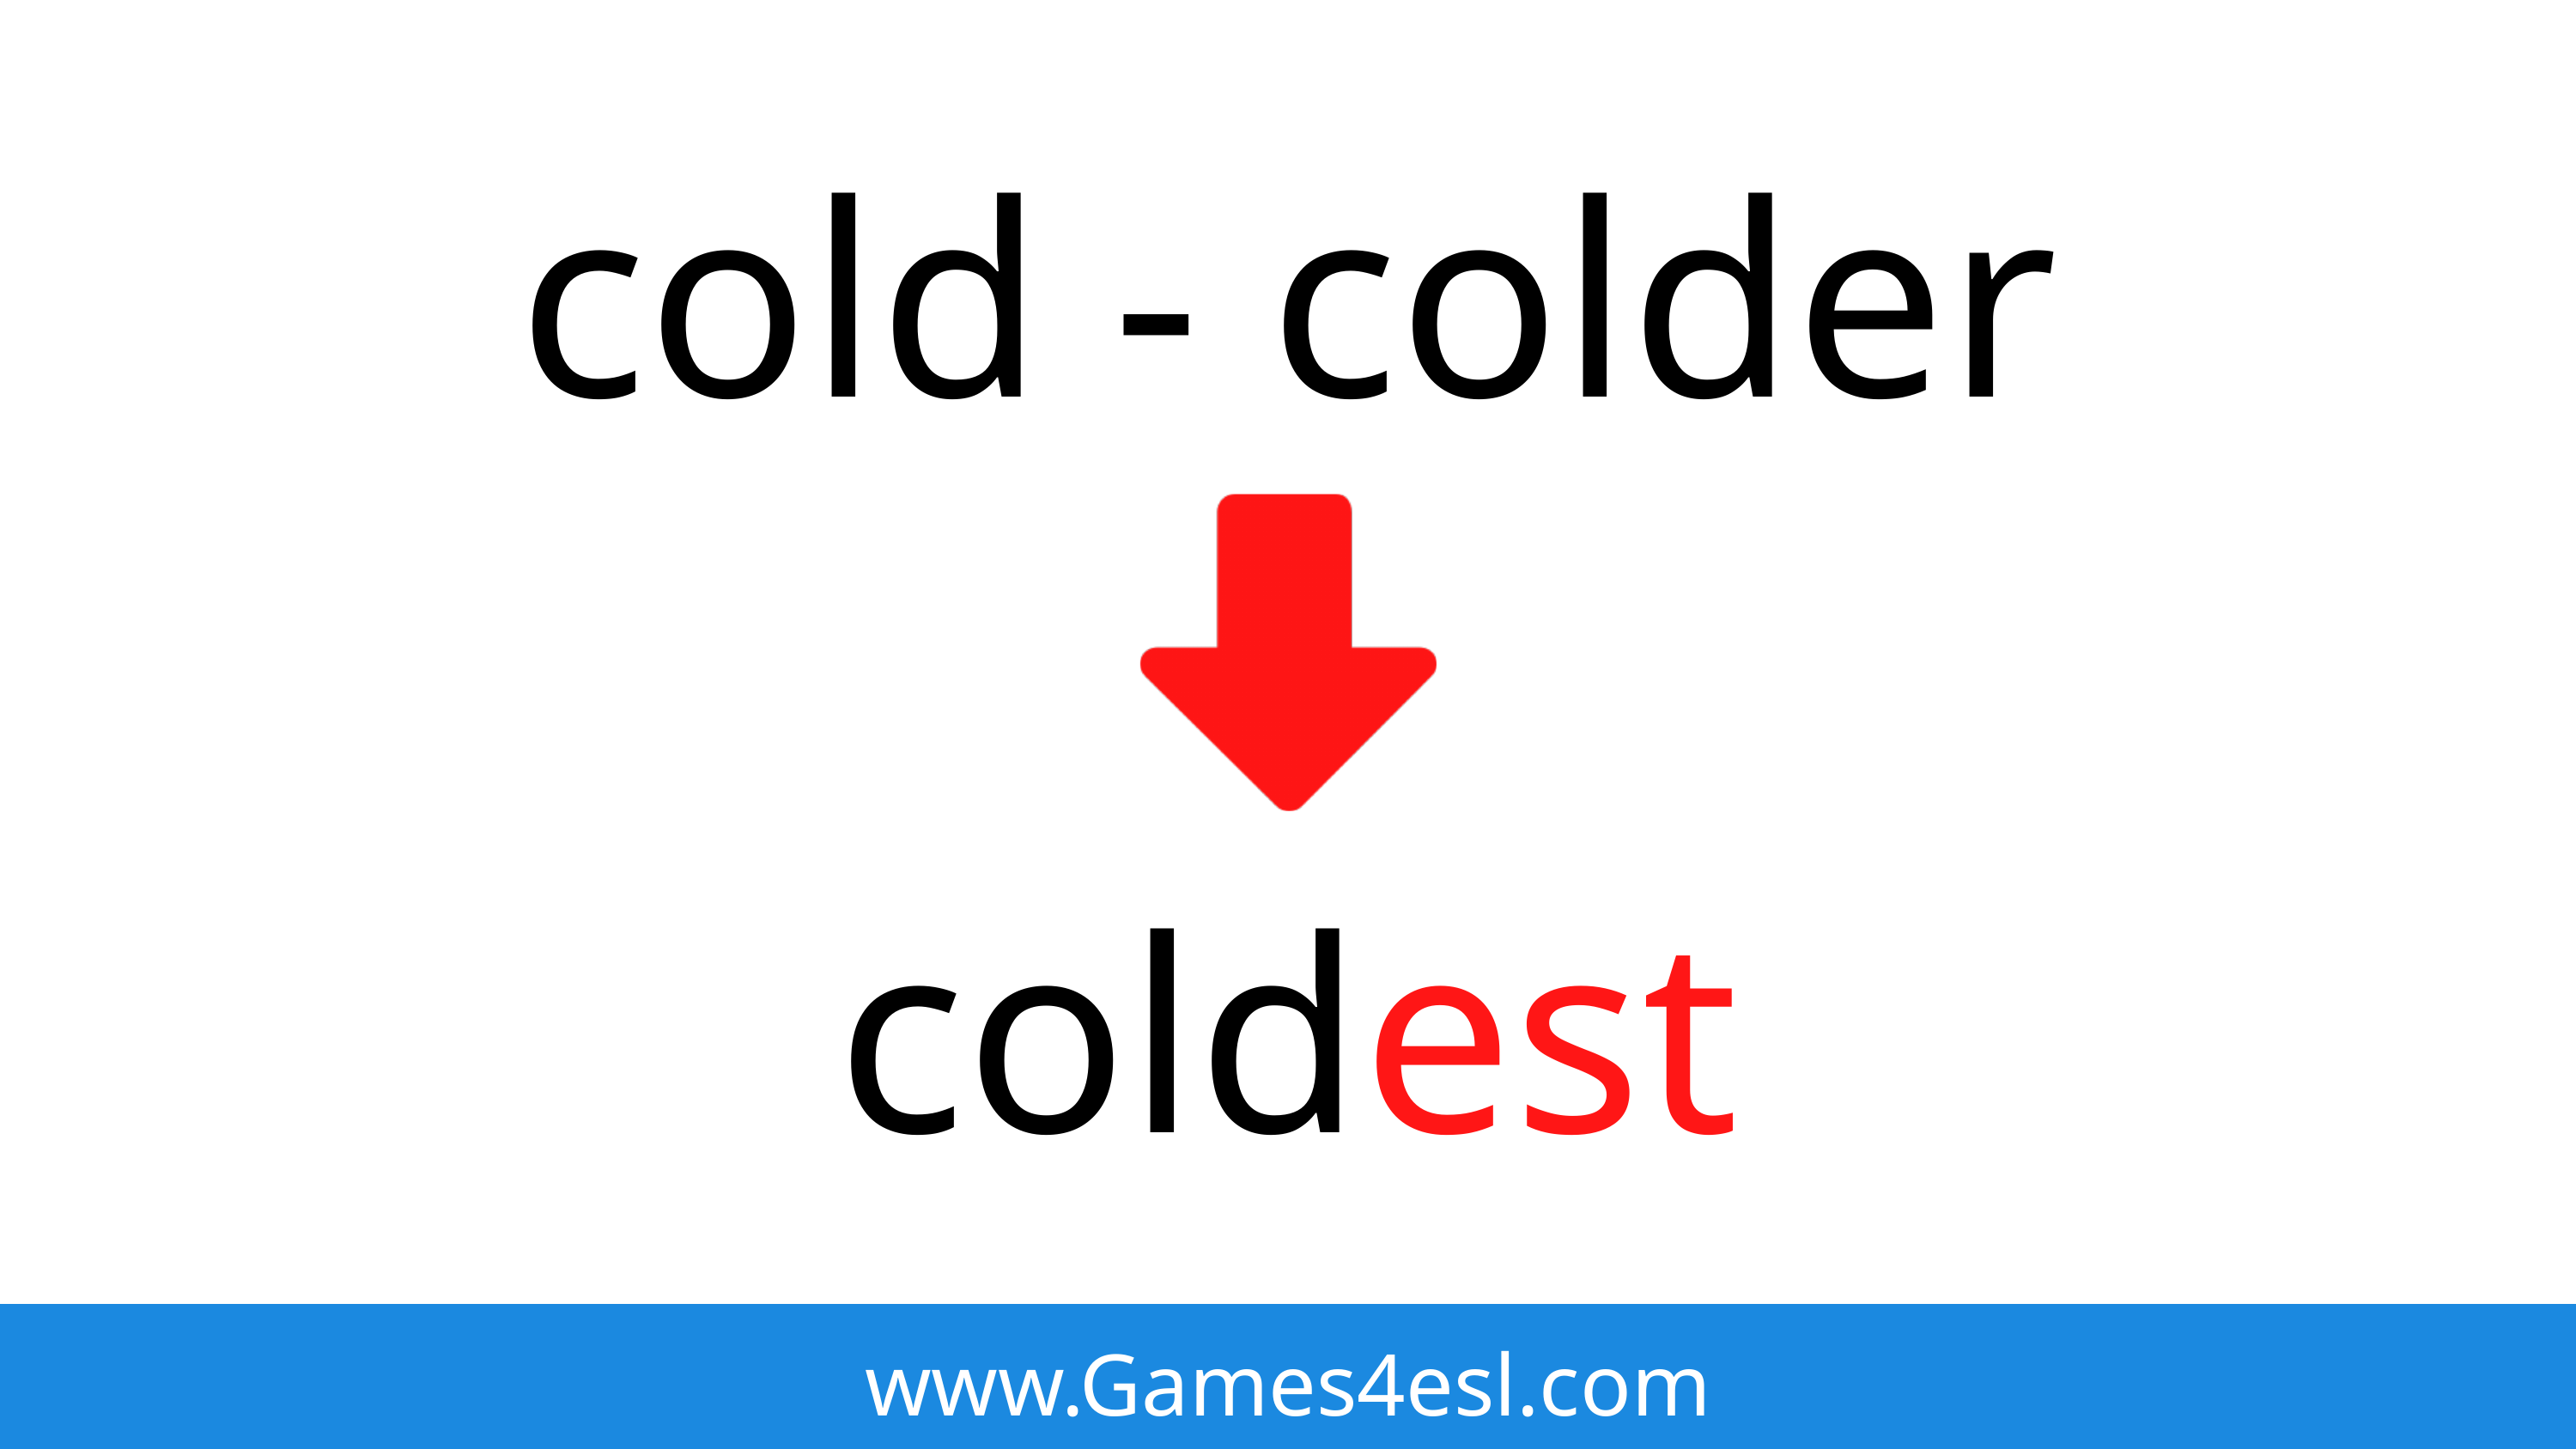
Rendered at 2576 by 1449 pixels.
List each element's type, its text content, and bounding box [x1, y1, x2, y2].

picture [1139, 494, 1437, 810]
text_box www.Games4esl.com [842, 1314, 1734, 1426]
text_box cold - colder [434, 75, 2142, 436]
text_box [0, 1304, 2576, 1449]
text_box coldest [434, 810, 2142, 1172]
